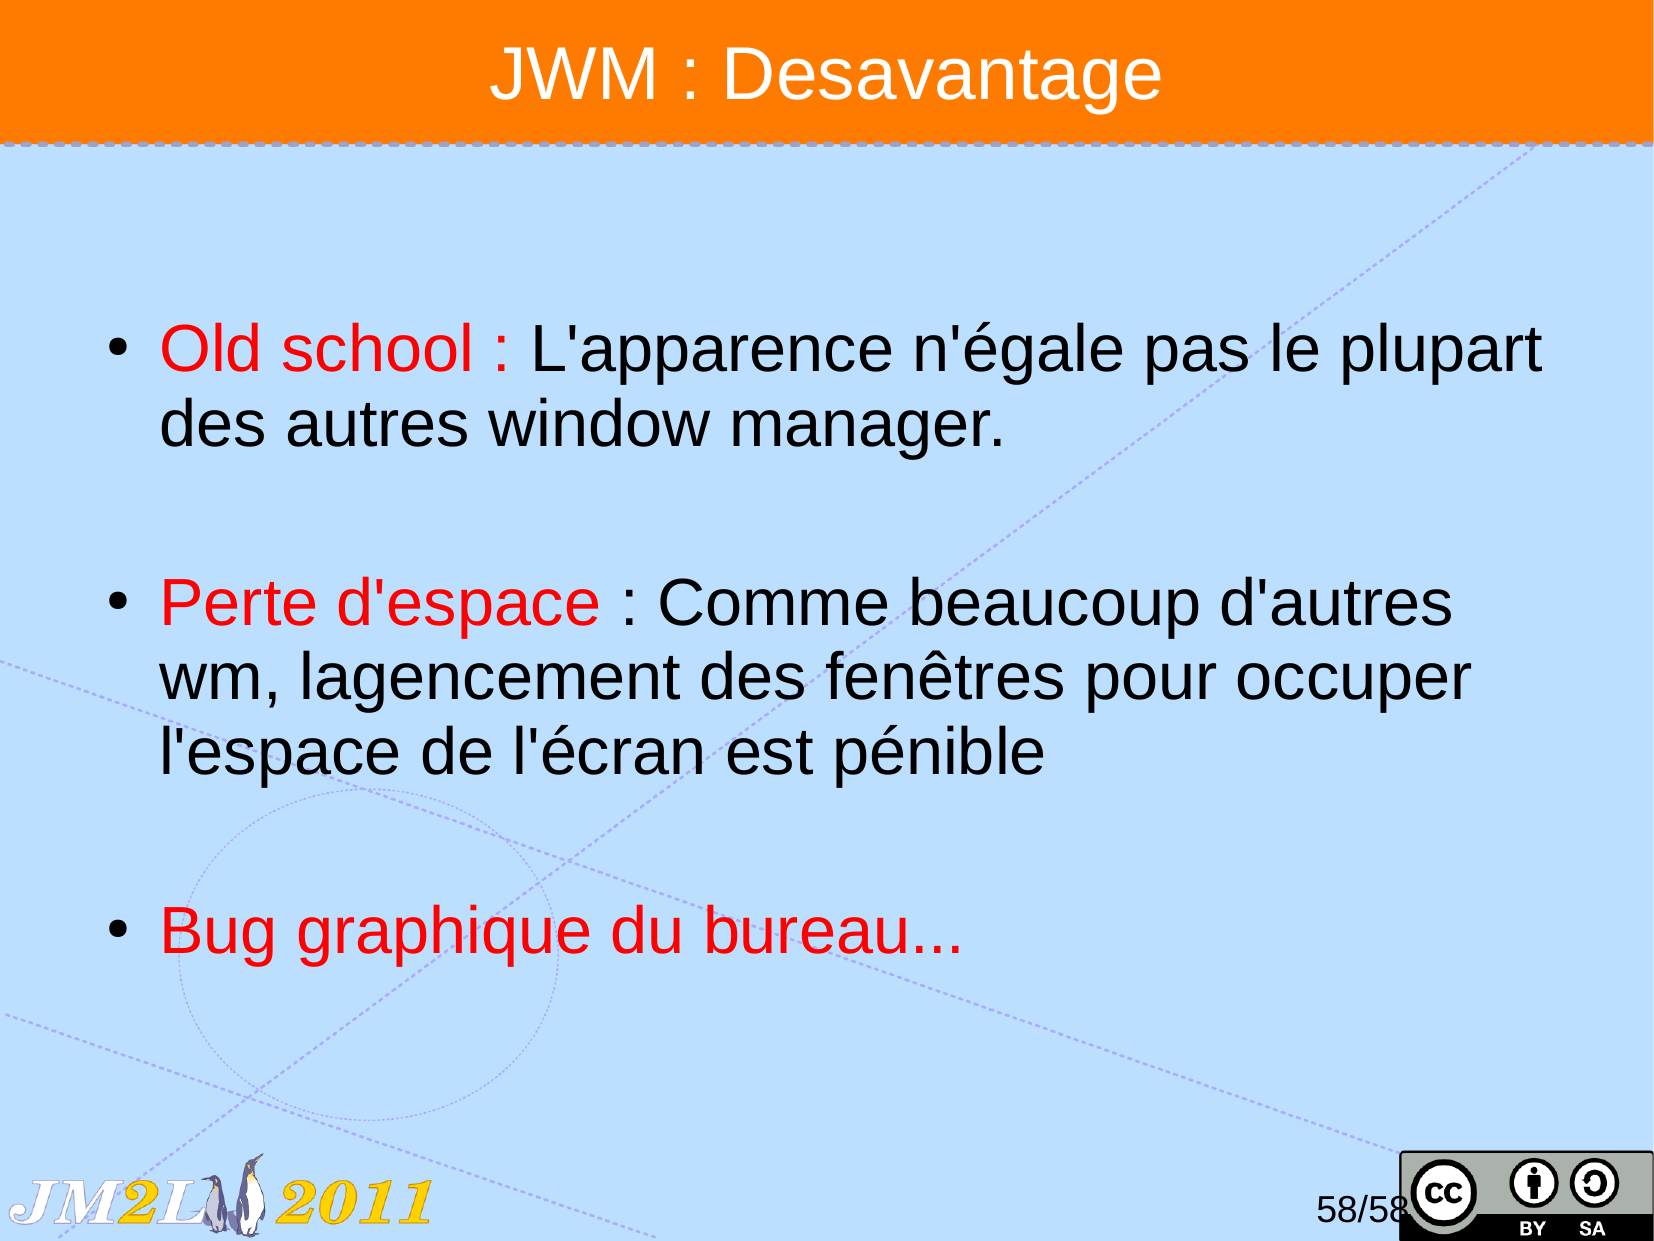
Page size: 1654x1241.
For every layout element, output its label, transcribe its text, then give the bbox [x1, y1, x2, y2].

title JWM : Desavantage [29, 0, 1625, 148]
list Old school : L'apparence n'égale pas le plupart des autres window manager. Perte d'espace : Comme beaucoup d'autres wm, lagencement des fenêtres pour occuper l'espace de l'écran est pénible Bug graphique du bureau... [88, 206, 1577, 1026]
picture [0, 0, 1654, 1241]
